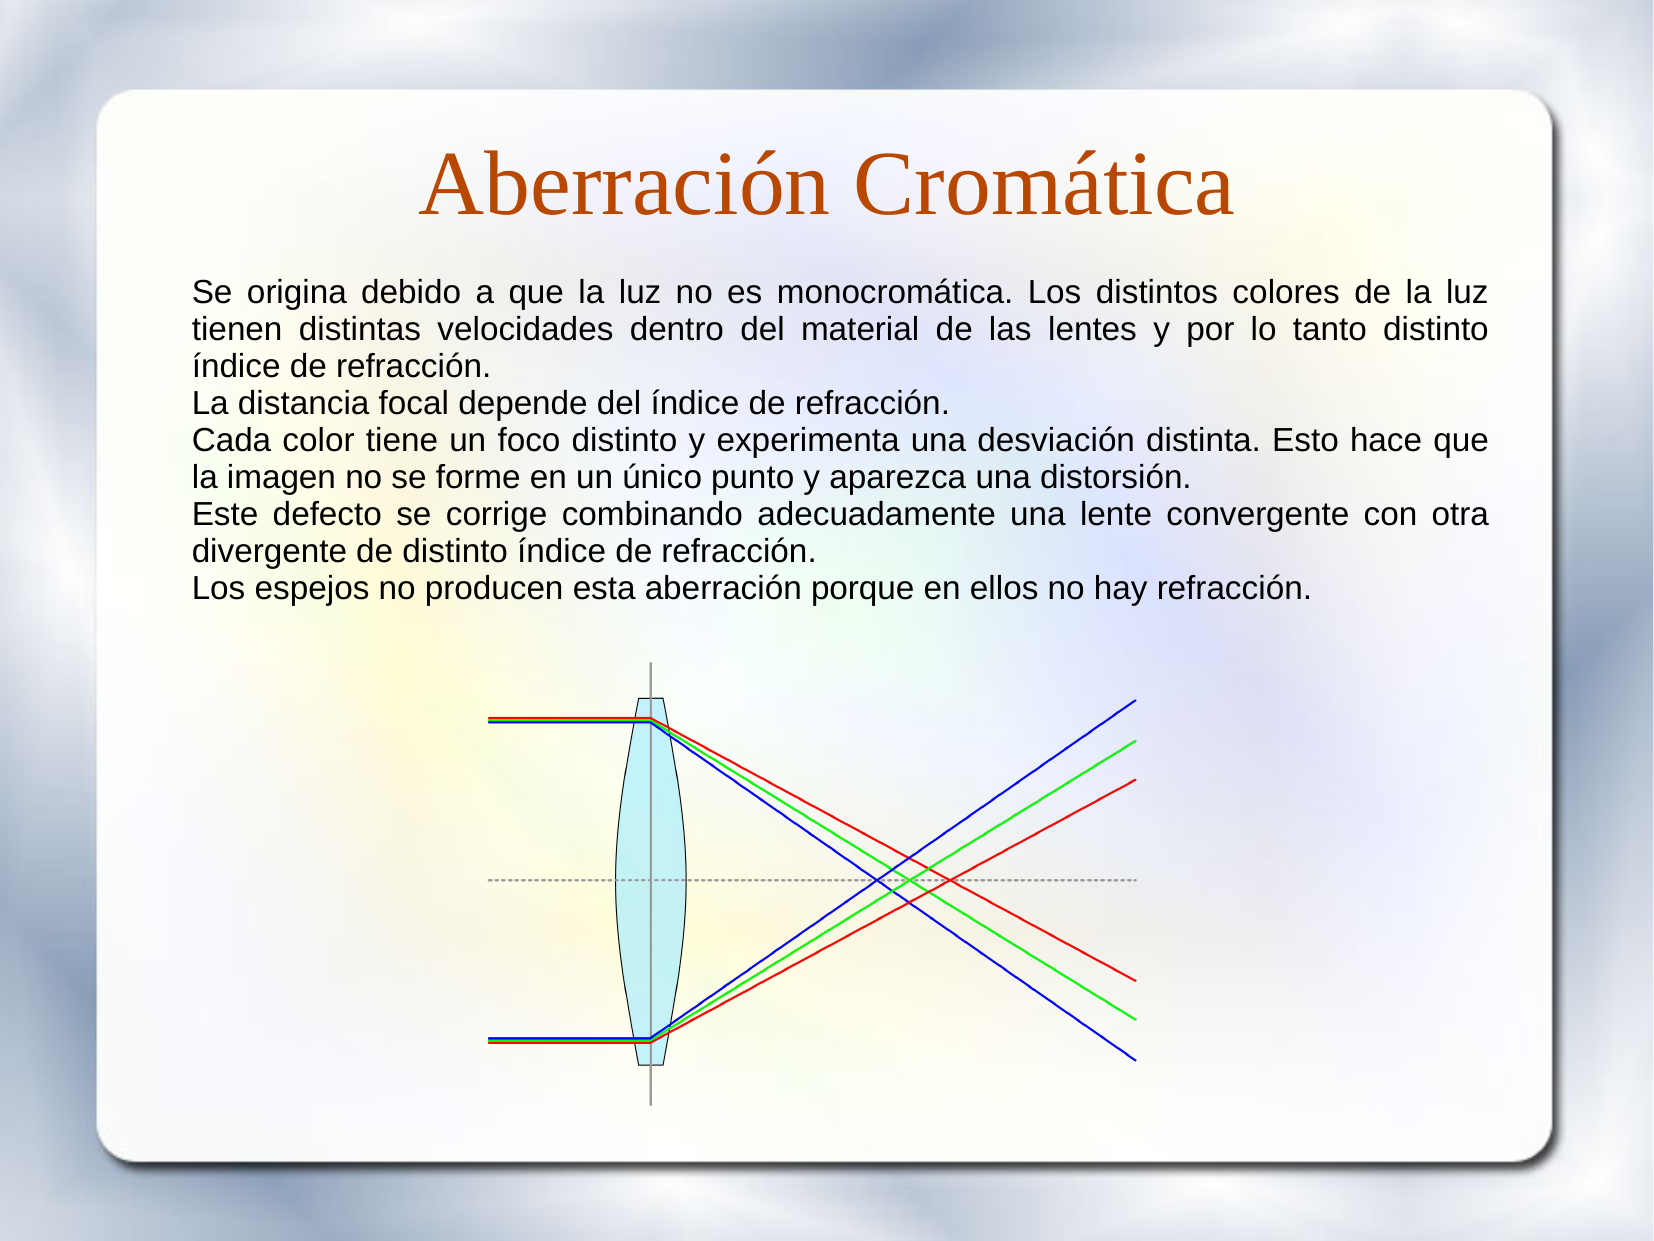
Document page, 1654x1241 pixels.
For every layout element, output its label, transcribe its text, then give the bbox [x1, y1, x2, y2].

title Aberración Cromática [121, 132, 1534, 235]
text_box Se origina debido a que la luz no es monocromática. Los distintos colores de la luz tienen distintas velocidades dentro del material de las lentes y por lo tanto distinto índice de refracción. La distancia focal depende del índice de refracción. Cada color tiene un foco distinto y experimenta una desviación distinta. Esto hace que la imagen no se forme en un único punto y aparezca una distorsión. Este defecto se corrige combinando adecuadamente una lente convergente con otra divergente de distinto índice de refracción. Los espejos no producen esta aberración porque en ellos no hay refracción. [177, 265, 1506, 616]
picture [0, 0, 1654, 1241]
